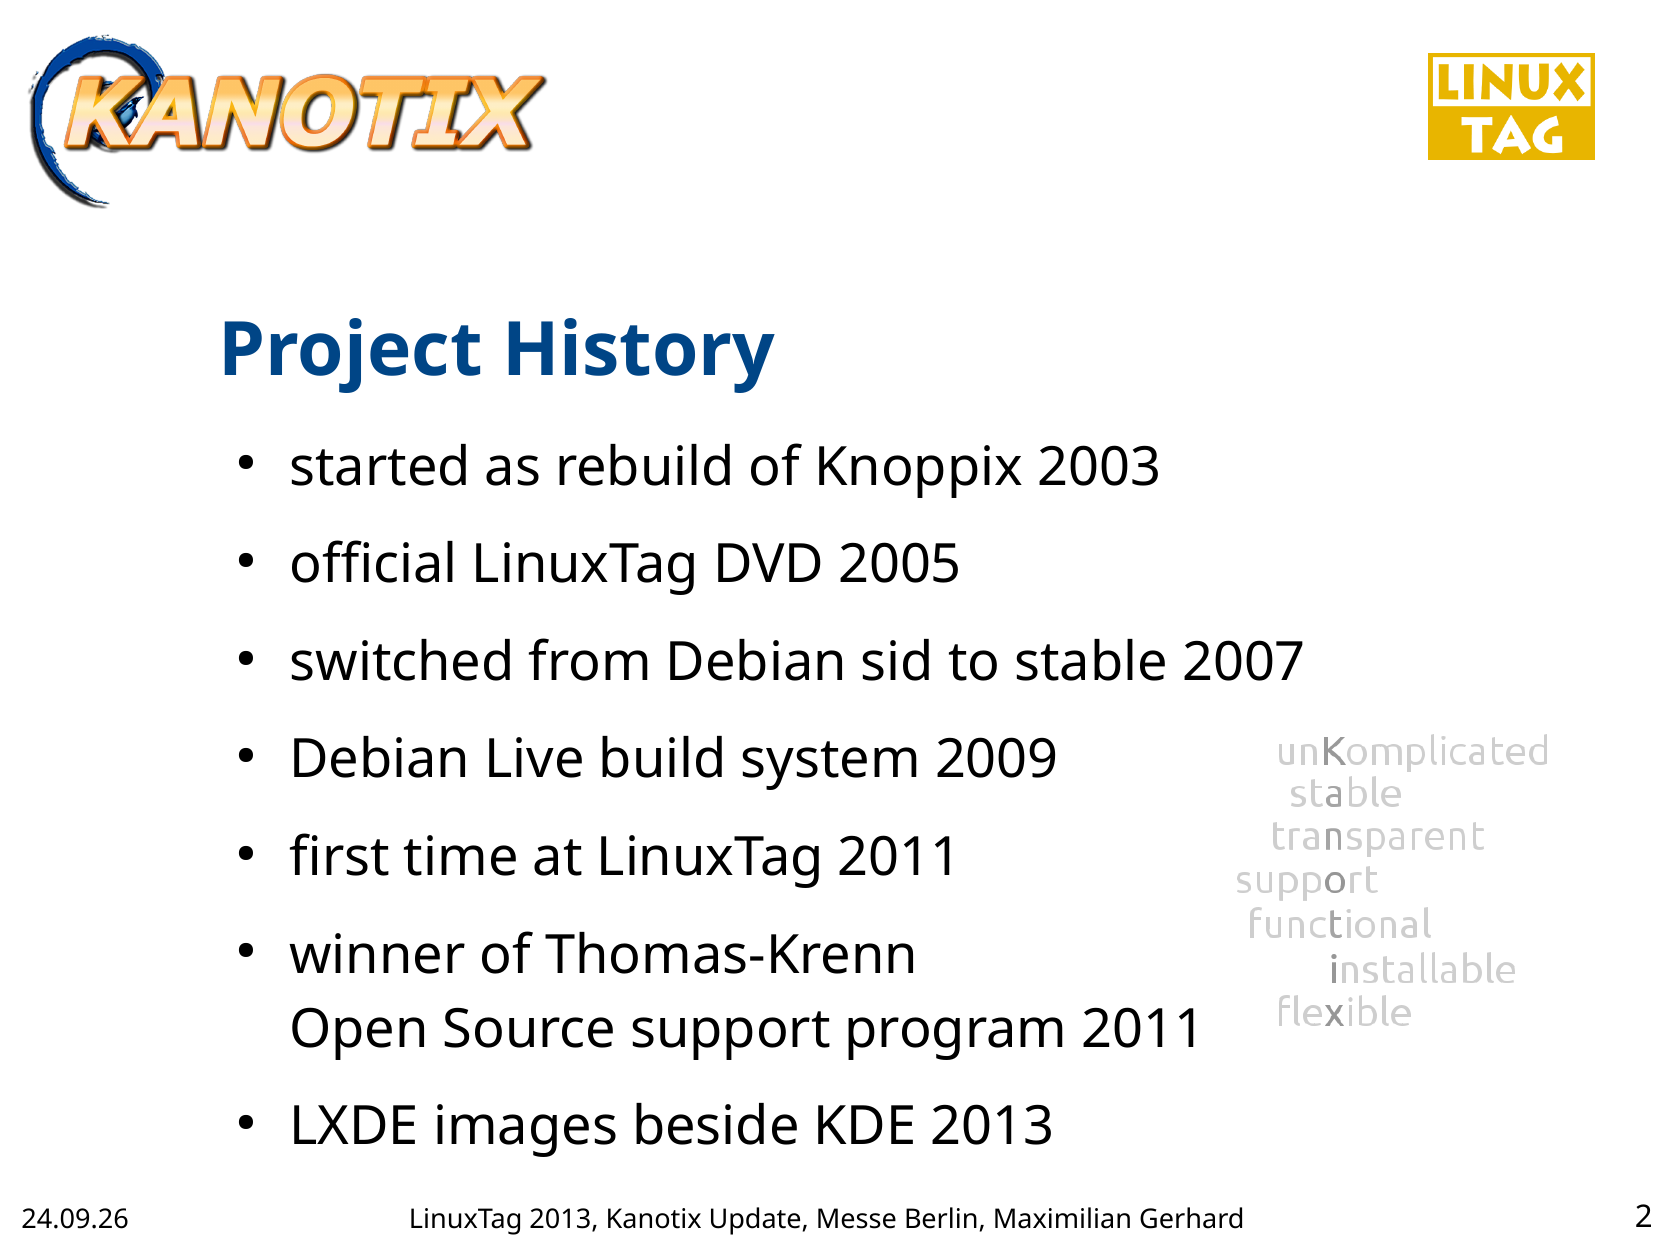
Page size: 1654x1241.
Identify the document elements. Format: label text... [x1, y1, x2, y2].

text_box 25.05.13 [6, 1192, 157, 1239]
list Project History started as rebuild of Knoppix 2003 official LinuxTag DVD 2005 switched from Debian sid to stable 2007 Debian Live build system 2009 first time at LinuxTag 2011 winner of Thomas-Krenn Open Source support program 2011 LXDE images beside KDE 2013 [147, 295, 1329, 1139]
picture [1198, 726, 1555, 1034]
picture [1428, 53, 1595, 161]
text_box LinuxTag 2013, Kanotix Update, Messe Berlin, Maximilian Gerhard [265, 1192, 1388, 1239]
picture [4, 0, 571, 254]
text_box <Nummer> [1449, 1186, 1654, 1238]
